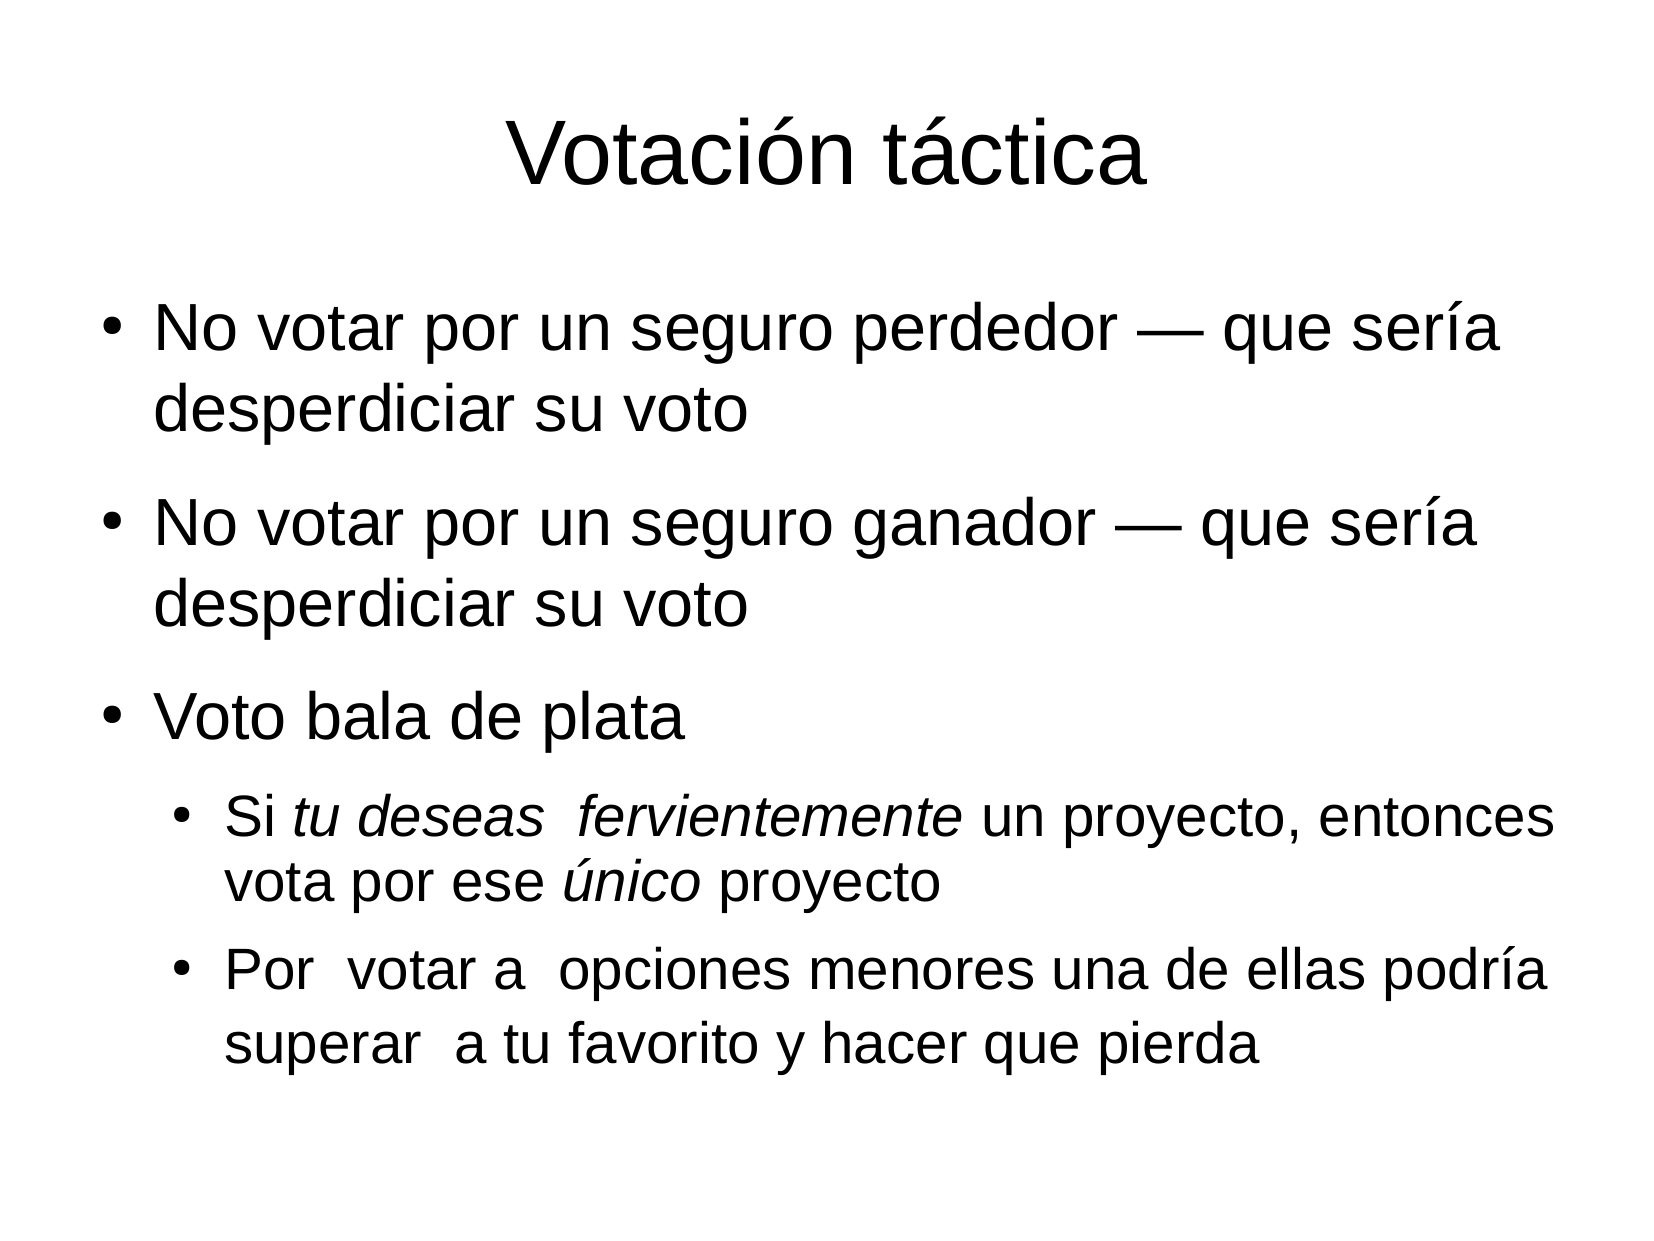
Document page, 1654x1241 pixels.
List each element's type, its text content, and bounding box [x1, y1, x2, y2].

list No votar por un seguro perdedor — que sería desperdiciar su voto No votar por un seguro ganador — que sería desperdiciar su voto Voto bala de plata Si tu deseas fervientemente un proyecto, entonces vota por ese único proyecto Por votar a opciones menores una de ellas podría superar a tu favorito y hacer que pierda [82, 290, 1571, 1109]
title Votación táctica [82, 49, 1571, 257]
